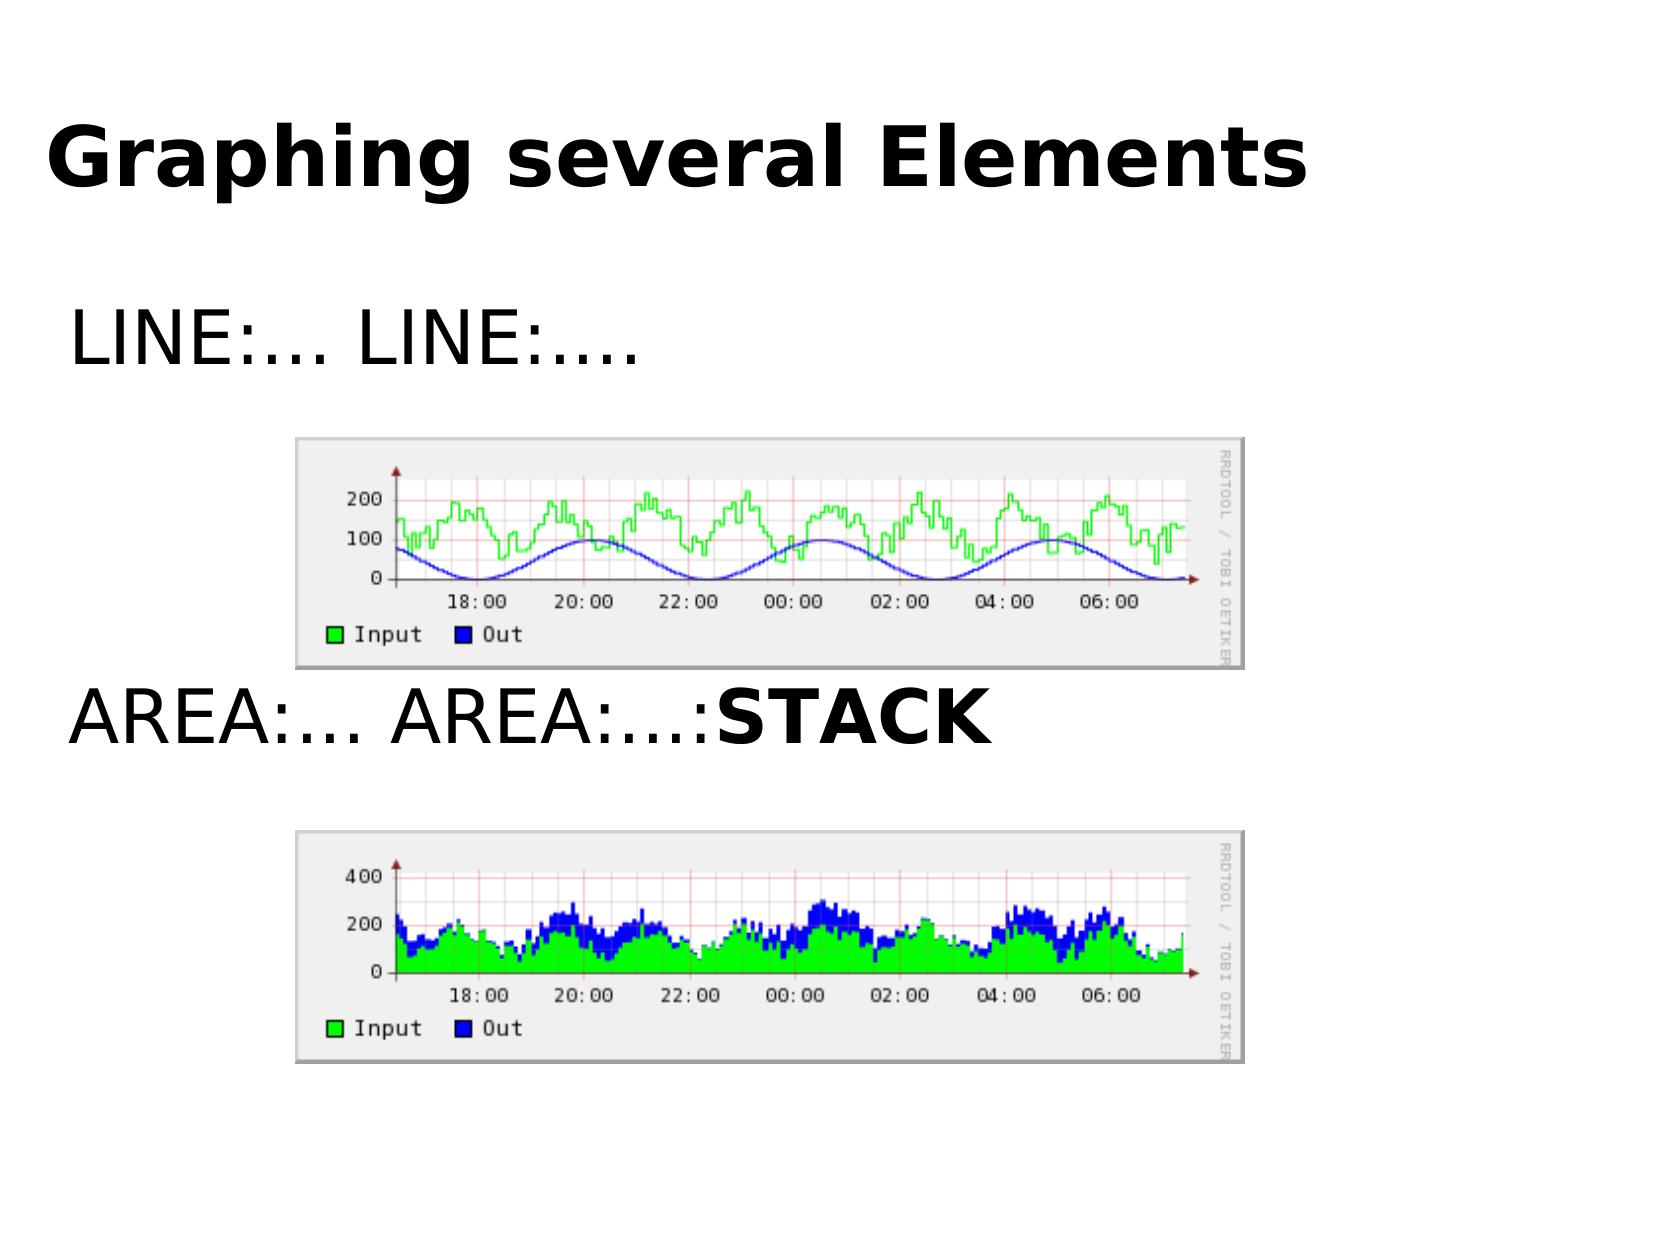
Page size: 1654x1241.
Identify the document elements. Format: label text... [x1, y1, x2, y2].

title Graphing several Elements [45, 82, 1583, 233]
list LINE:... LINE:.... AREA:... AREA:...:STACK [50, 295, 1571, 1099]
picture [295, 437, 1245, 671]
picture [295, 830, 1245, 1064]
